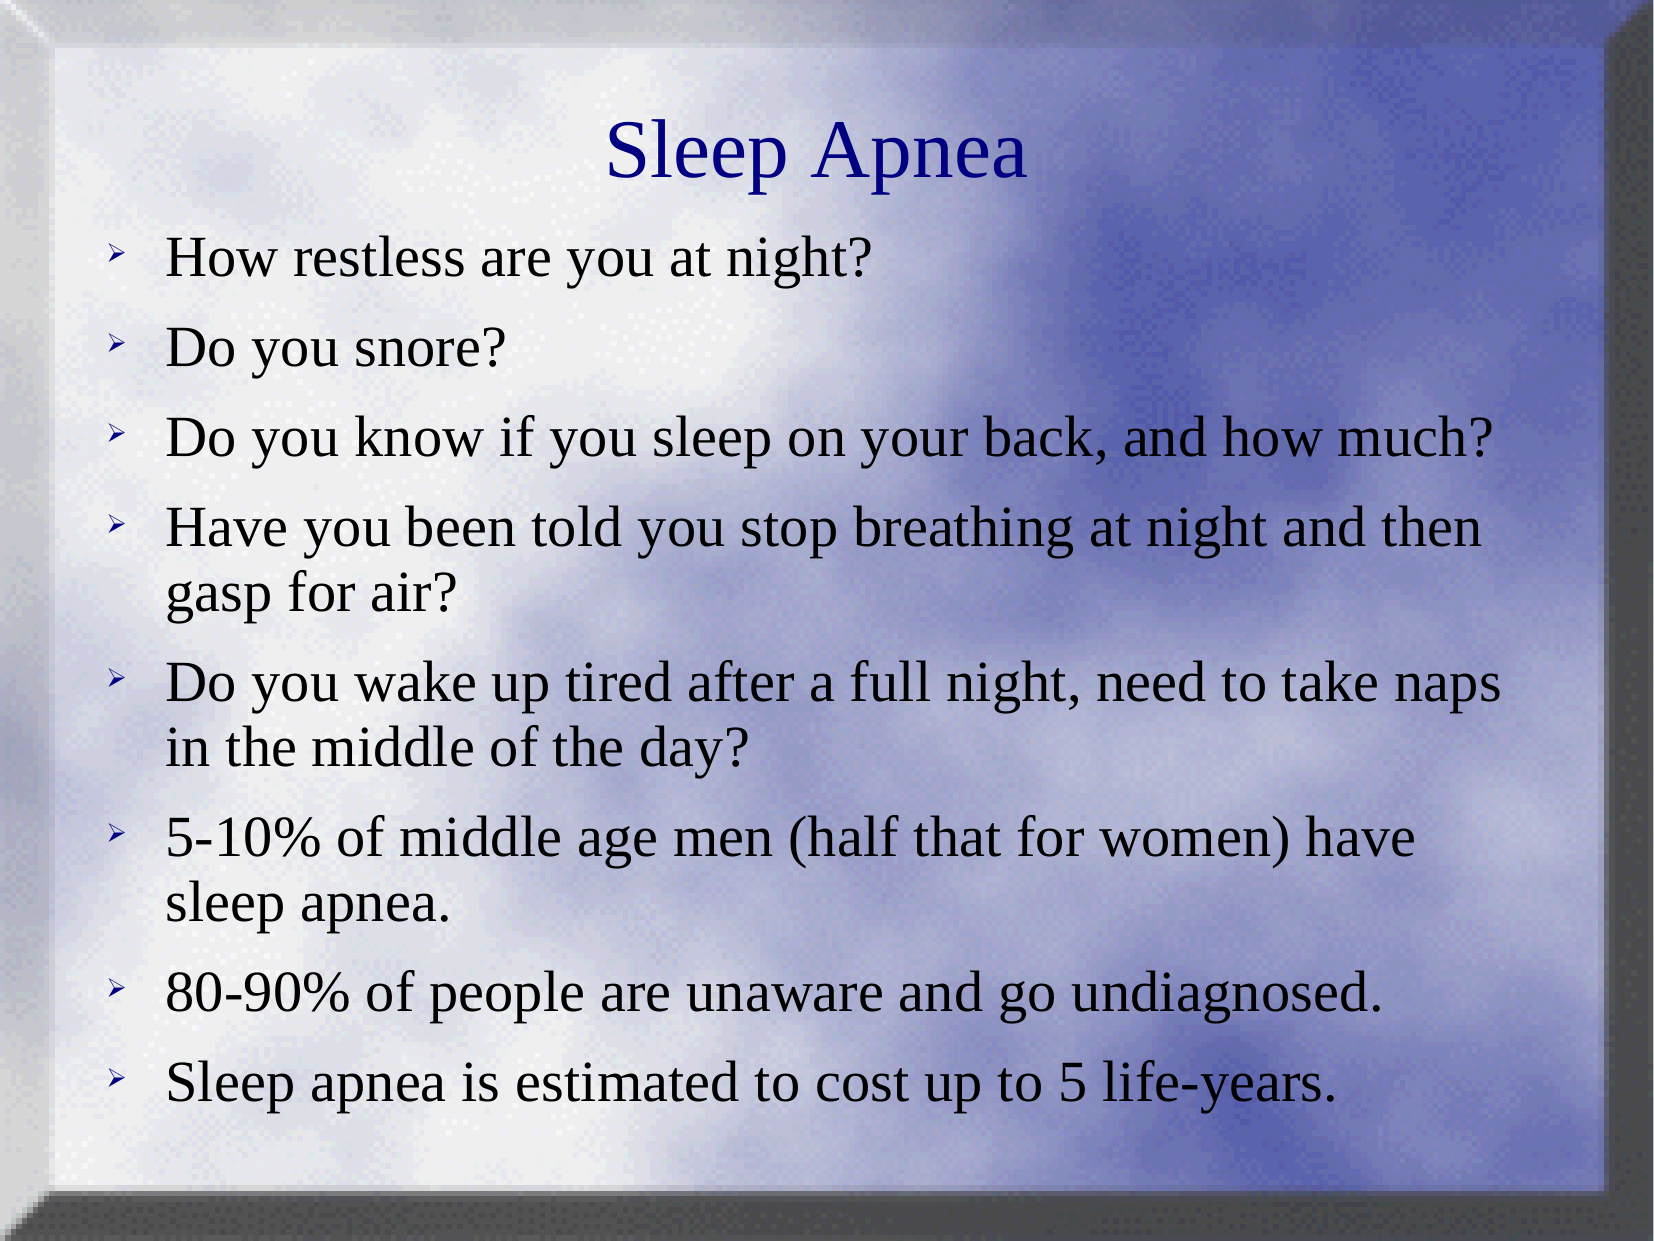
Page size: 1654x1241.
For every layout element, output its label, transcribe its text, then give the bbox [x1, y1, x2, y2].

title Sleep Apnea [197, 96, 1436, 203]
picture [0, 0, 1654, 1241]
list How restless are you at night? Do you snore? Do you know if you sleep on your back, and how much? Have you been told you stop breathing at night and then gasp for air? Do you wake up tired after a full night, need to take naps in the middle of the day? 5-10% of middle age men (half that for women) have sleep apnea. 80-90% of people are unaware and go undiagnosed. Sleep apnea is estimated to cost up to 5 life-years. [106, 224, 1519, 1115]
